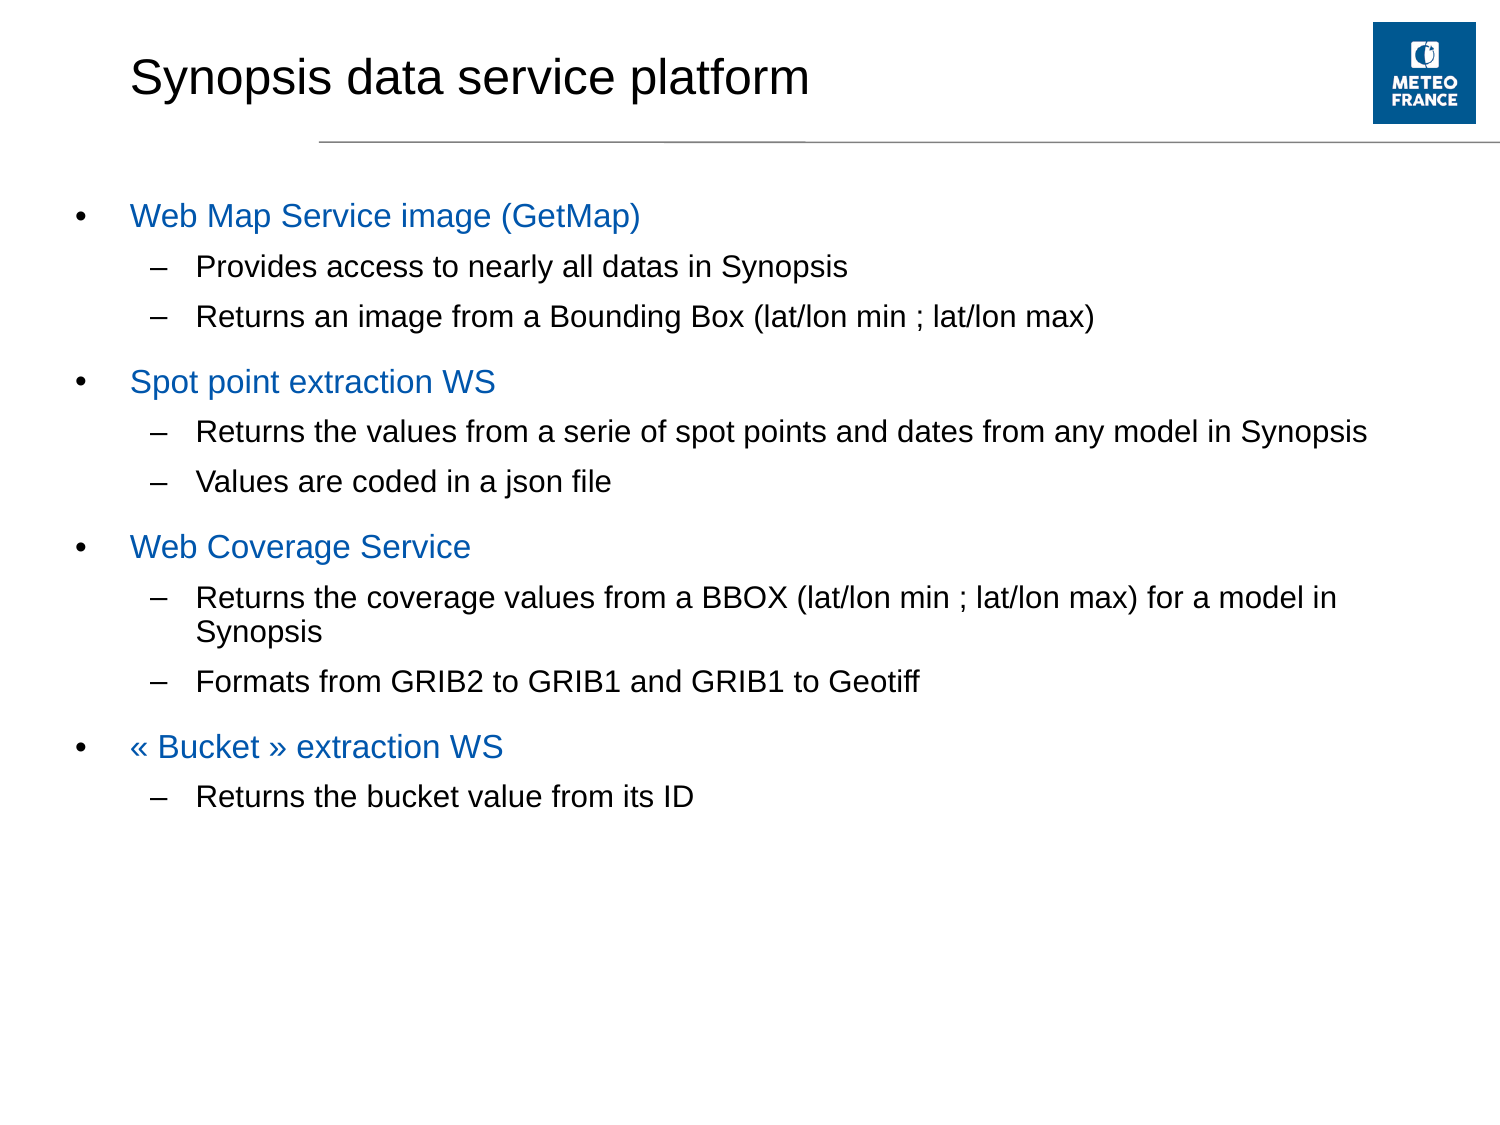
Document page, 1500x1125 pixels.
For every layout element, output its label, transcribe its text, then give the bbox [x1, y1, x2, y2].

list Web Map Service image (GetMap) Provides access to nearly all datas in Synopsis Returns an image from a Bounding Box (lat/lon min ; lat/lon max) Spot point extraction WS Returns the values from a serie of spot points and dates from any model in Synopsis Values are coded in a json file Web Coverage Service Returns the coverage values from a BBOX (lat/lon min ; lat/lon max) for a model in Synopsis Formats from GRIB2 to GRIB1 and GRIB1 to Geotiff « Bucket » extraction WS Returns the bucket value from its ID [75, 197, 1425, 1006]
title Synopsis data service platform [129, 23, 1500, 141]
